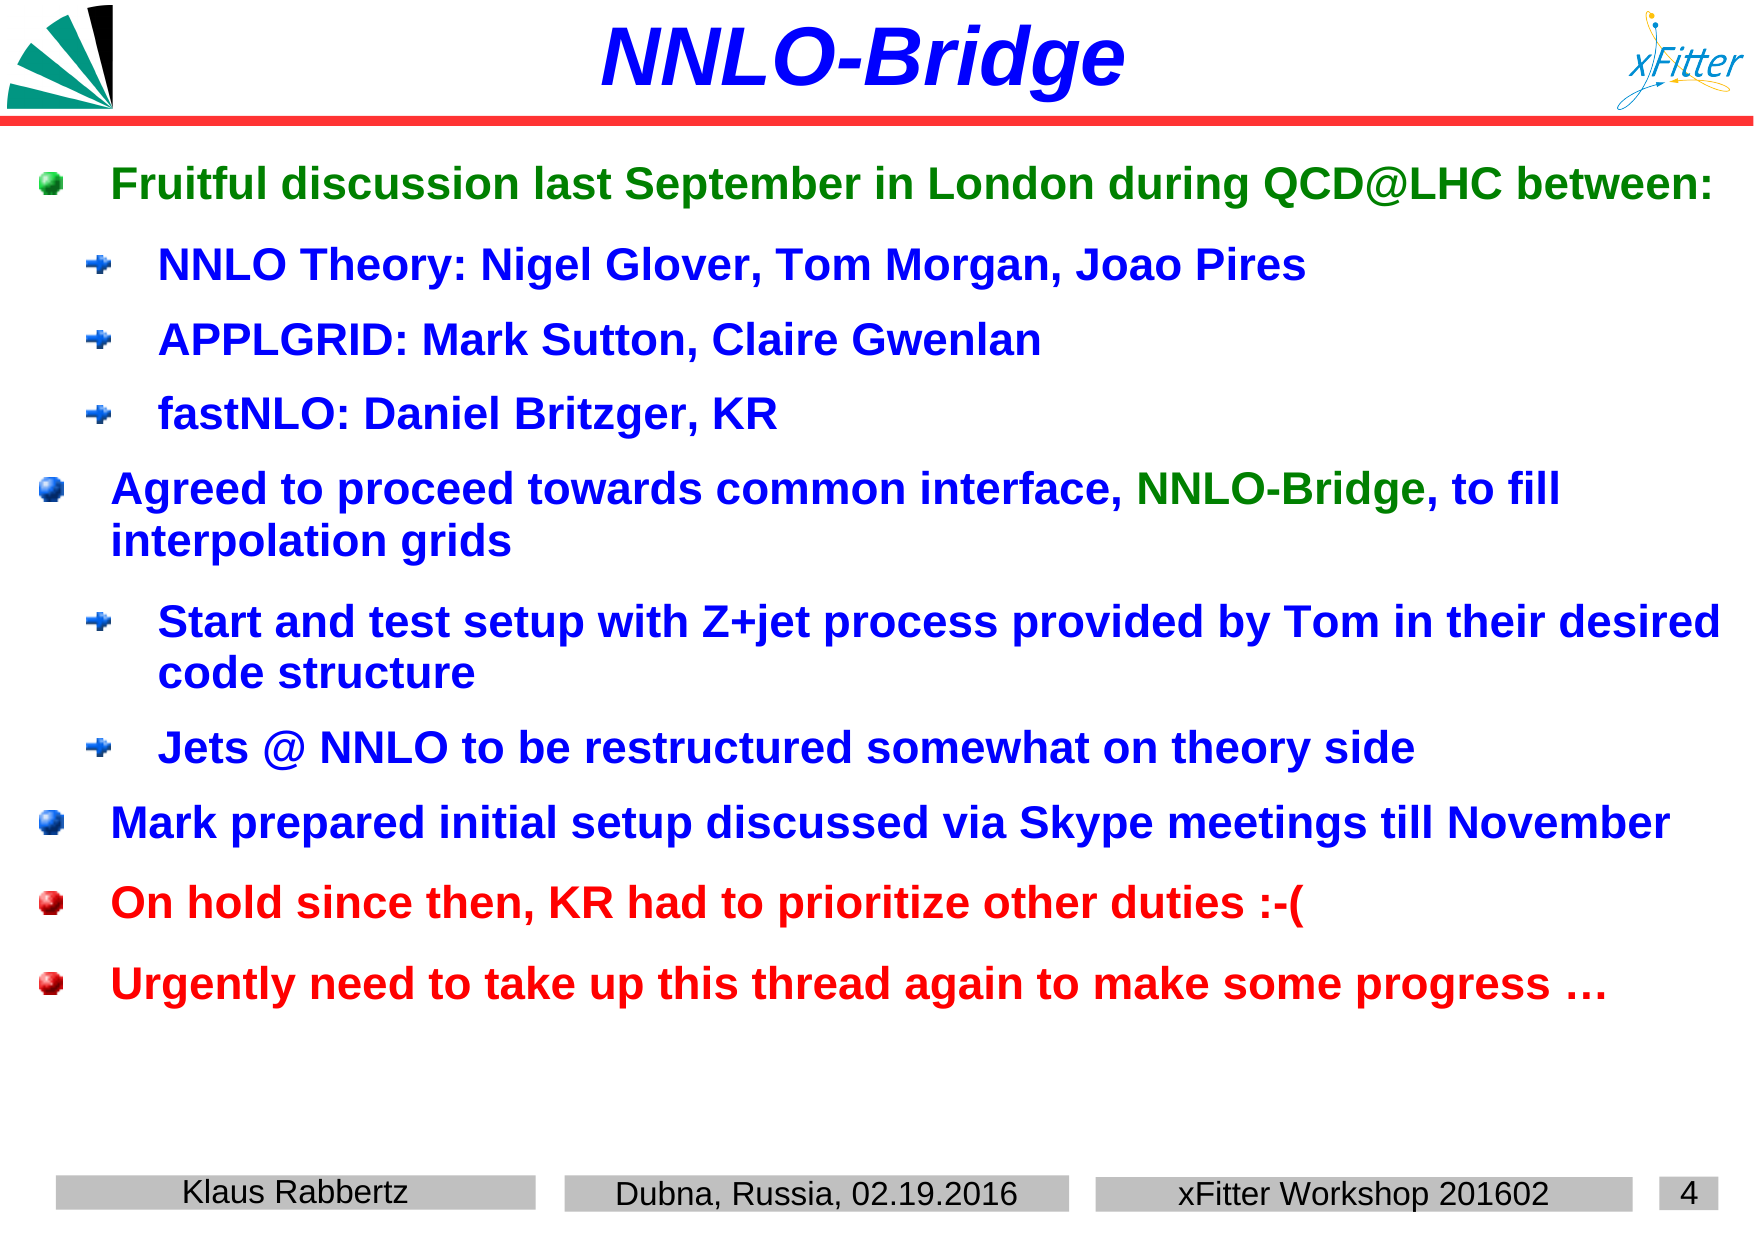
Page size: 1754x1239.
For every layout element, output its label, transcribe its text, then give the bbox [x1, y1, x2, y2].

picture [7, 5, 113, 110]
picture [1617, 11, 1744, 110]
title NNLO-Bridge [123, 0, 1606, 114]
list Fruitful discussion last September in London during QCD@LHC between: NNLO Theory: Nigel Glover, Tom Morgan, Joao Pires APPLGRID: Mark Sutton, Claire Gwenlan fastNLO: Daniel Britzger, KR Agreed to proceed towards common interface, NNLO-Bridge, to fill interpolation grids Start and test setup with Z+jet process provided by Tom in their desired code structure Jets @ NNLO to be restructured somewhat on theory side Mark prepared initial setup discussed via Skype meetings till November On hold since then, KR had to prioritize other duties :-( Urgently need to take up this thread again to make some progress … [27, 158, 1730, 1010]
